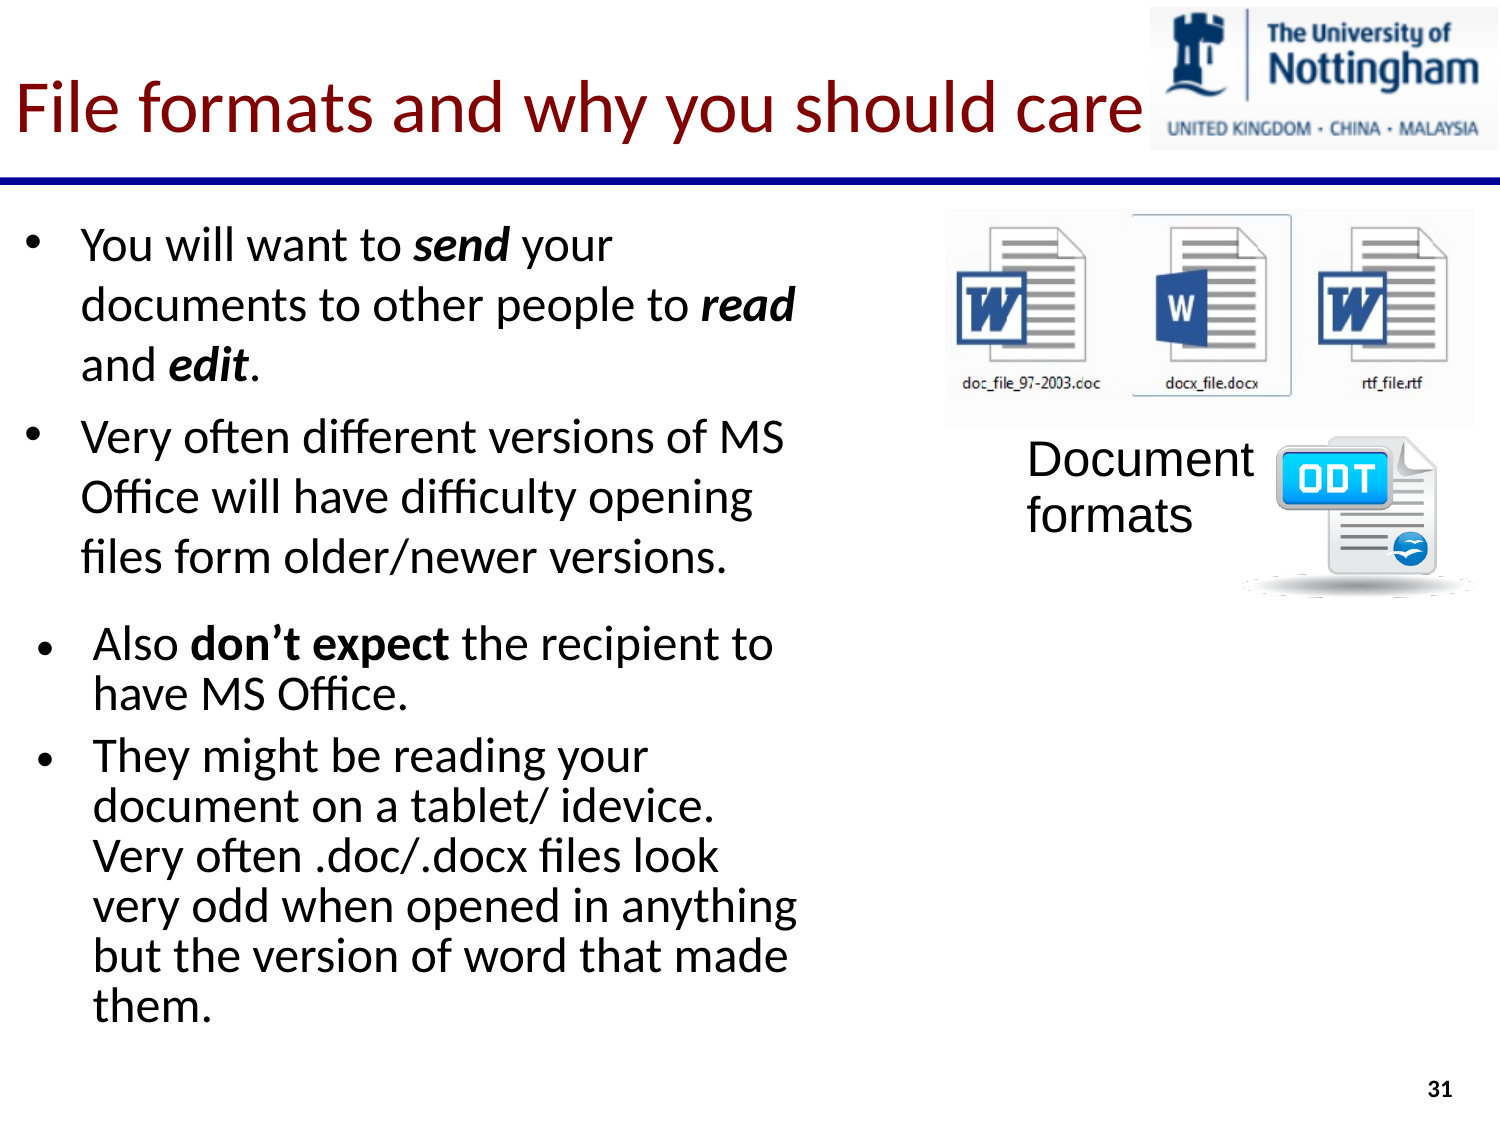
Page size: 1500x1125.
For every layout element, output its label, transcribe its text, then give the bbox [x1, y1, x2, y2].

text_box Document formats [976, 428, 1391, 551]
picture [1150, 7, 1498, 150]
picture [1241, 436, 1475, 598]
list You will want to send your documents to other people to read and edit. Very often different versions of MS Office will have difficulty opening files form older/newer versions. [9, 203, 844, 1068]
text_box Also don’t expect the recipient to have MS Office. They might be reading your document on a tablet/ idevice. Very often .doc/.docx files look very odd when opened in anything but the version of word that made them. [21, 615, 819, 1065]
picture [945, 209, 1474, 428]
title File formats and why you should care [0, 24, 1363, 180]
slide_number <number> [1412, 1050, 1500, 1125]
